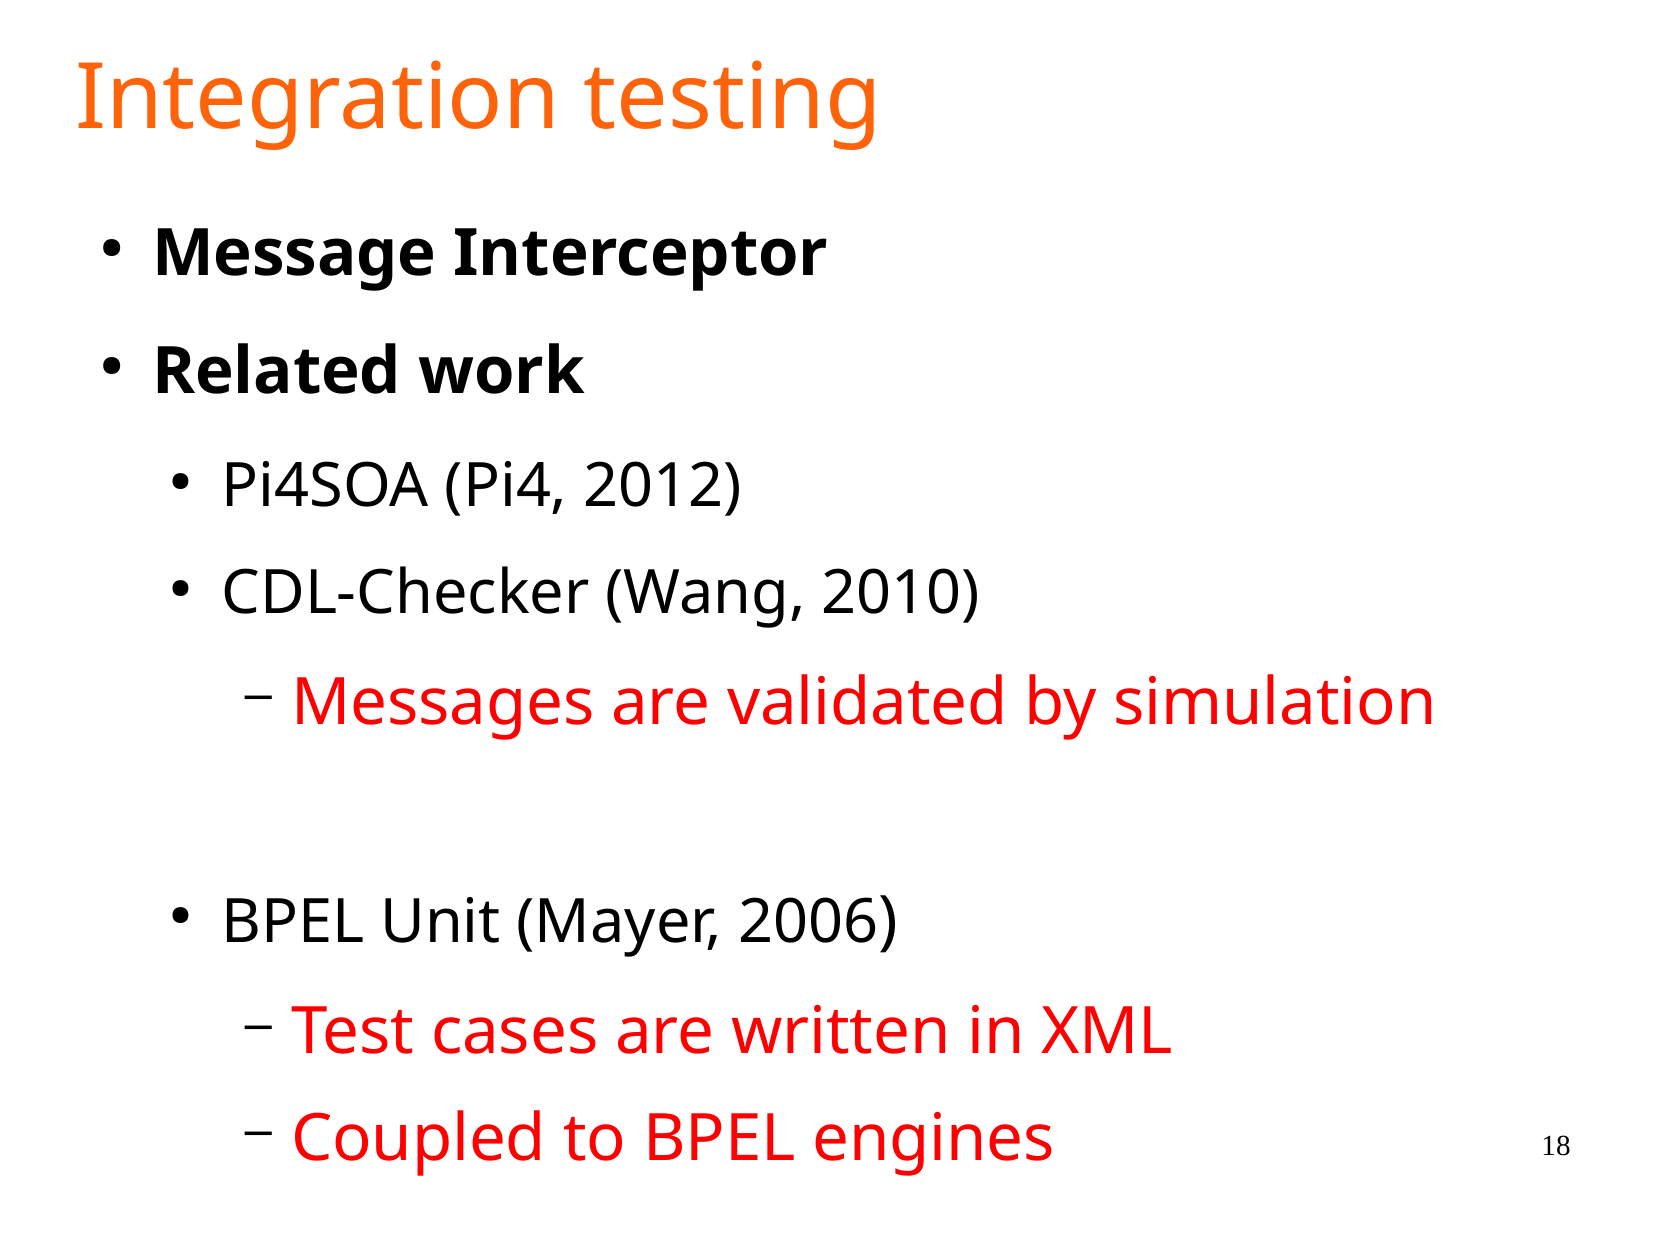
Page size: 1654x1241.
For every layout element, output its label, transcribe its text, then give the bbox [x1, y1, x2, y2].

title Integration testing [75, 0, 1564, 186]
list Message Interceptor Related work Pi4SOA (Pi4, 2012) CDL-Checker (Wang, 2010) Messages are validated by simulation BPEL Unit (Mayer, 2006) Test cases are written in XML Coupled to BPEL engines [82, 205, 1576, 1182]
